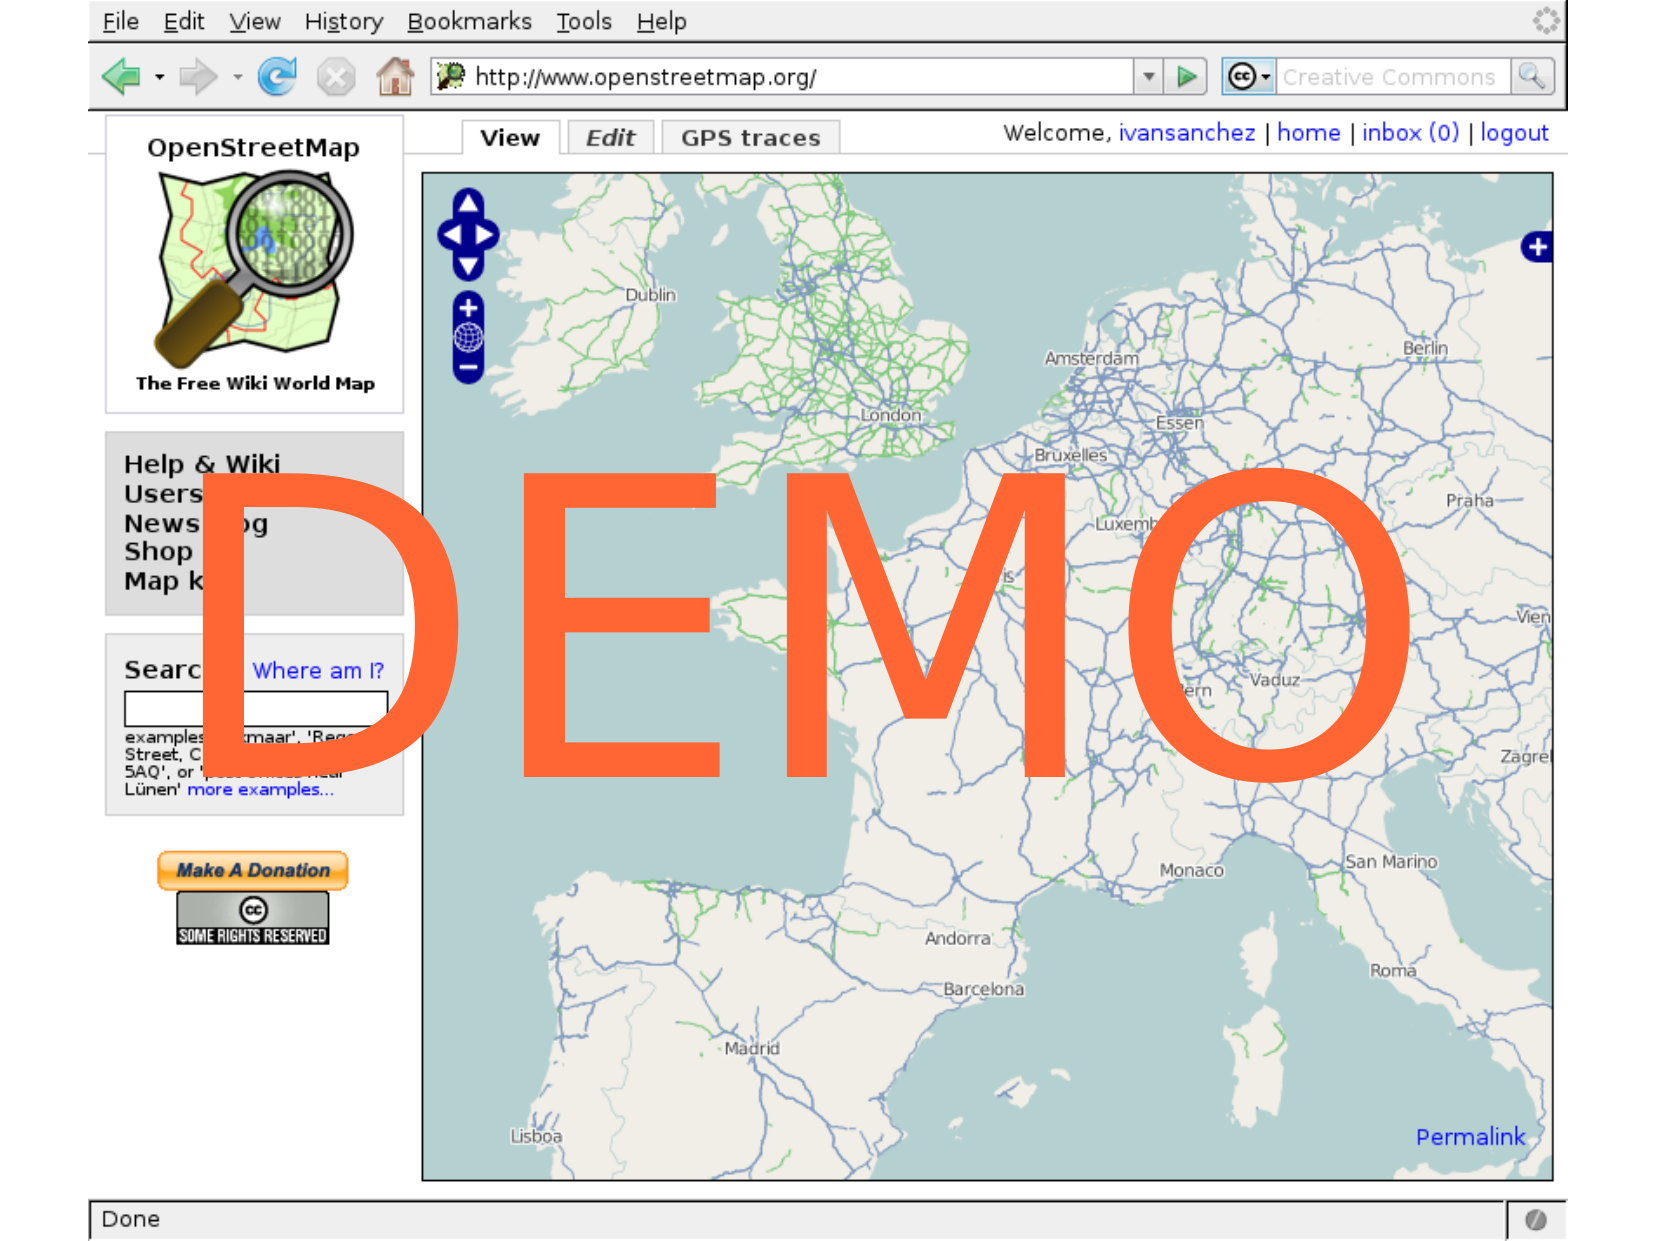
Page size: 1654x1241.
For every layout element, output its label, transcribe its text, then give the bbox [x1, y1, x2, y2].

text_box DEMO [147, 383, 1450, 884]
picture [88, 0, 1568, 1241]
